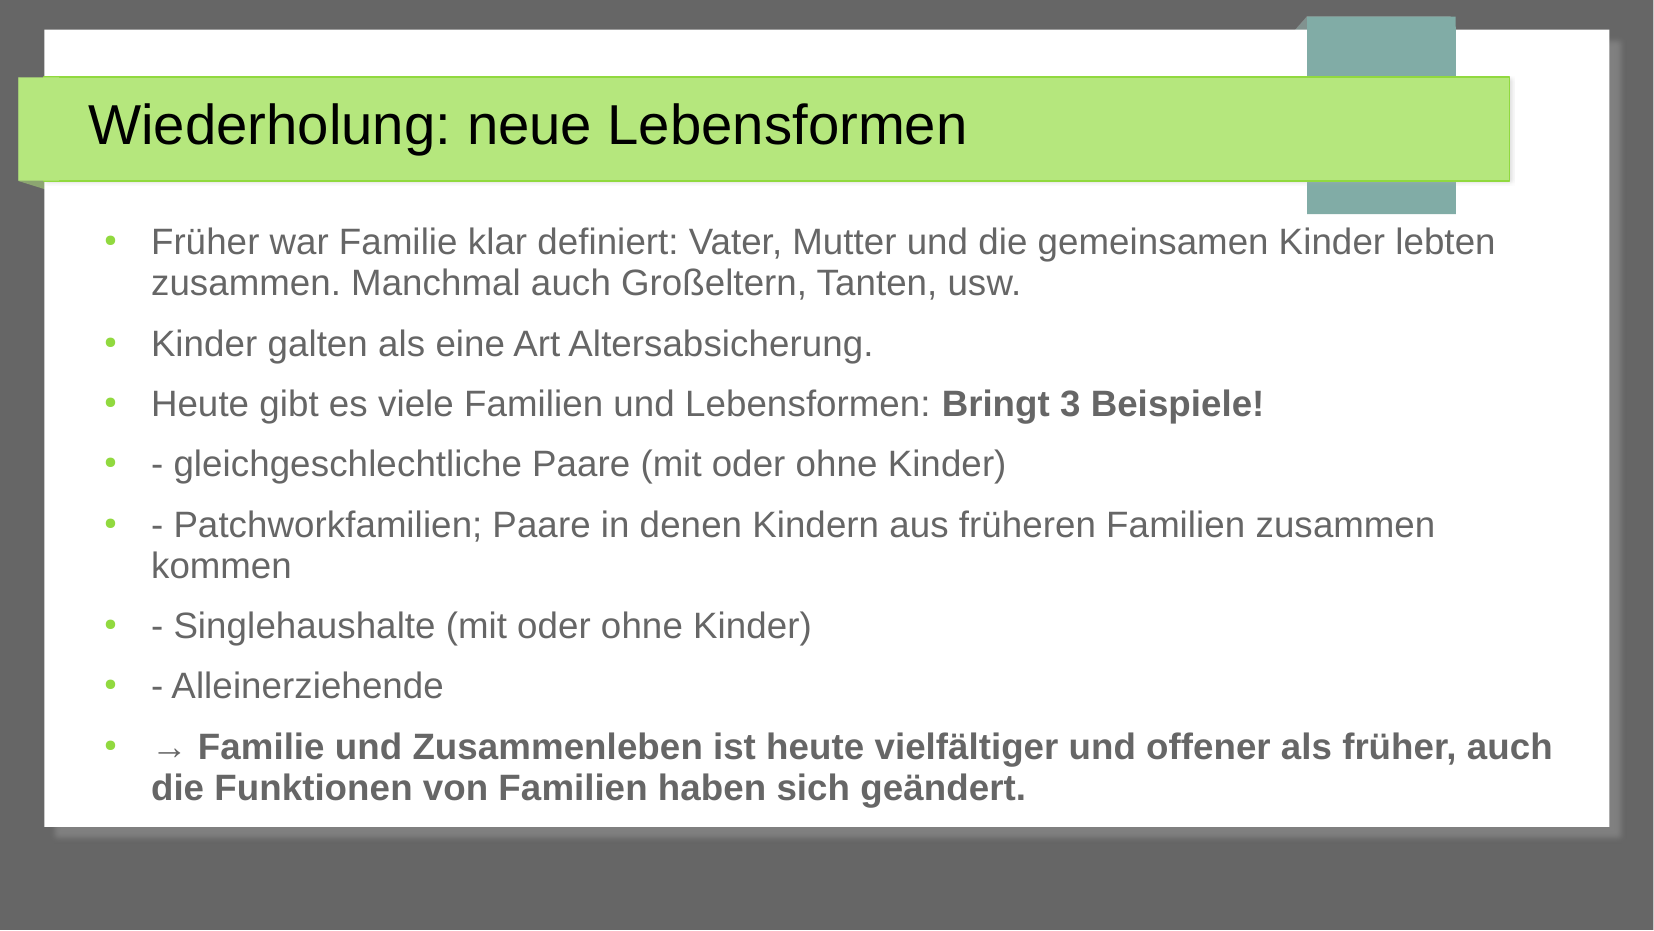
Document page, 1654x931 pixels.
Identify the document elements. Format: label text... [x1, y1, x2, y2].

list Früher war Familie klar definiert: Vater, Mutter und die gemeinsamen Kinder lebten zusammen. Manchmal auch Großeltern, Tanten, usw. Kinder galten als eine Art Altersabsicherung. Heute gibt es viele Familien und Lebensformen: Bringt 3 Beispiele! - gleichgeschlechtliche Paare (mit oder ohne Kinder) - Patchworkfamilien; Paare in denen Kindern aus früheren Familien zusammen kommen - Singlehaushalte (mit oder ohne Kinder) - Alleinerziehende → Familie und Zusammenleben ist heute vielfältiger und offener als früher, auch die Funktionen von Familien haben sich geändert. [88, 221, 1565, 813]
title Wiederholung: neue Lebensformen [88, 73, 1506, 178]
